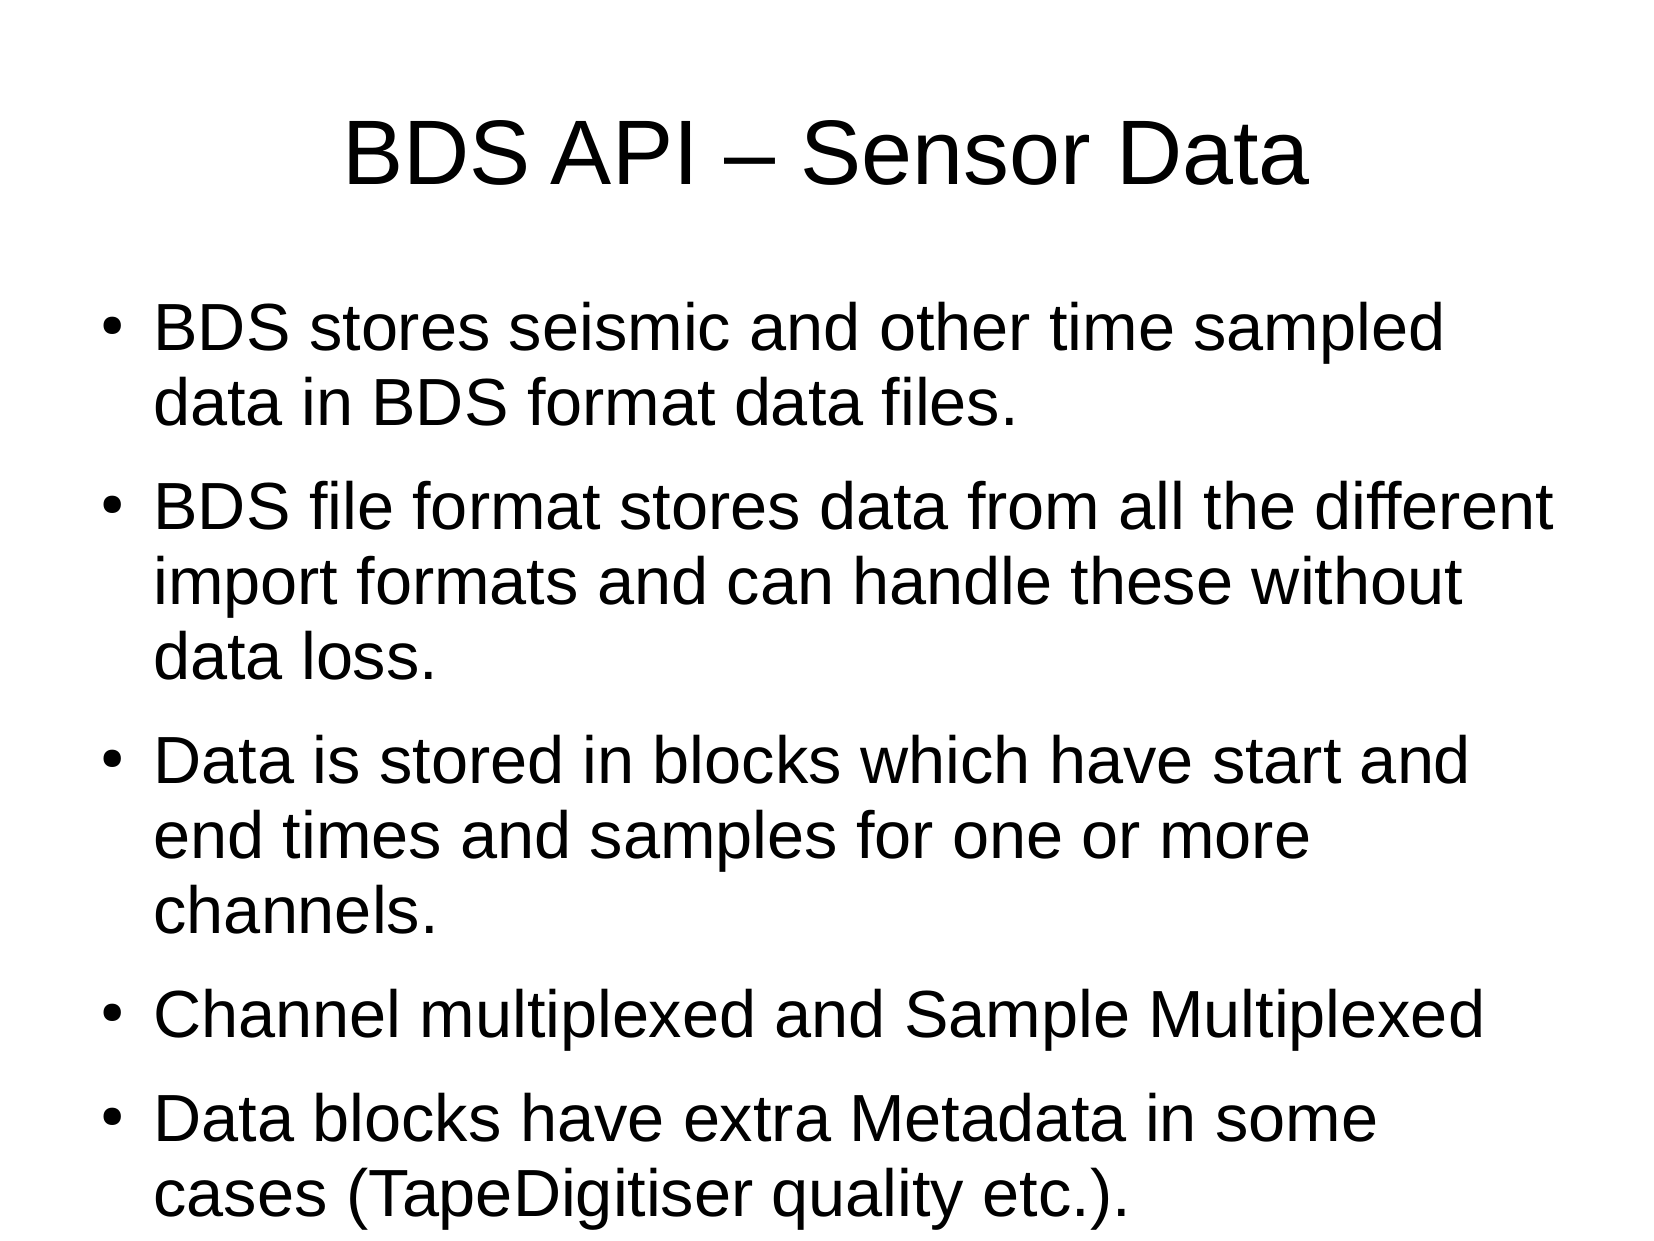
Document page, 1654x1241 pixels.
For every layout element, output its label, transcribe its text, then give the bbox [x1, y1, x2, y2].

title BDS API – Sensor Data [82, 49, 1571, 257]
list BDS stores seismic and other time sampled data in BDS format data files. BDS file format stores data from all the different import formats and can handle these without data loss. Data is stored in blocks which have start and end times and samples for one or more channels. Channel multiplexed and Sample Multiplexed Data blocks have extra Metadata in some cases (TapeDigitiser quality etc.). [82, 290, 1571, 1231]
